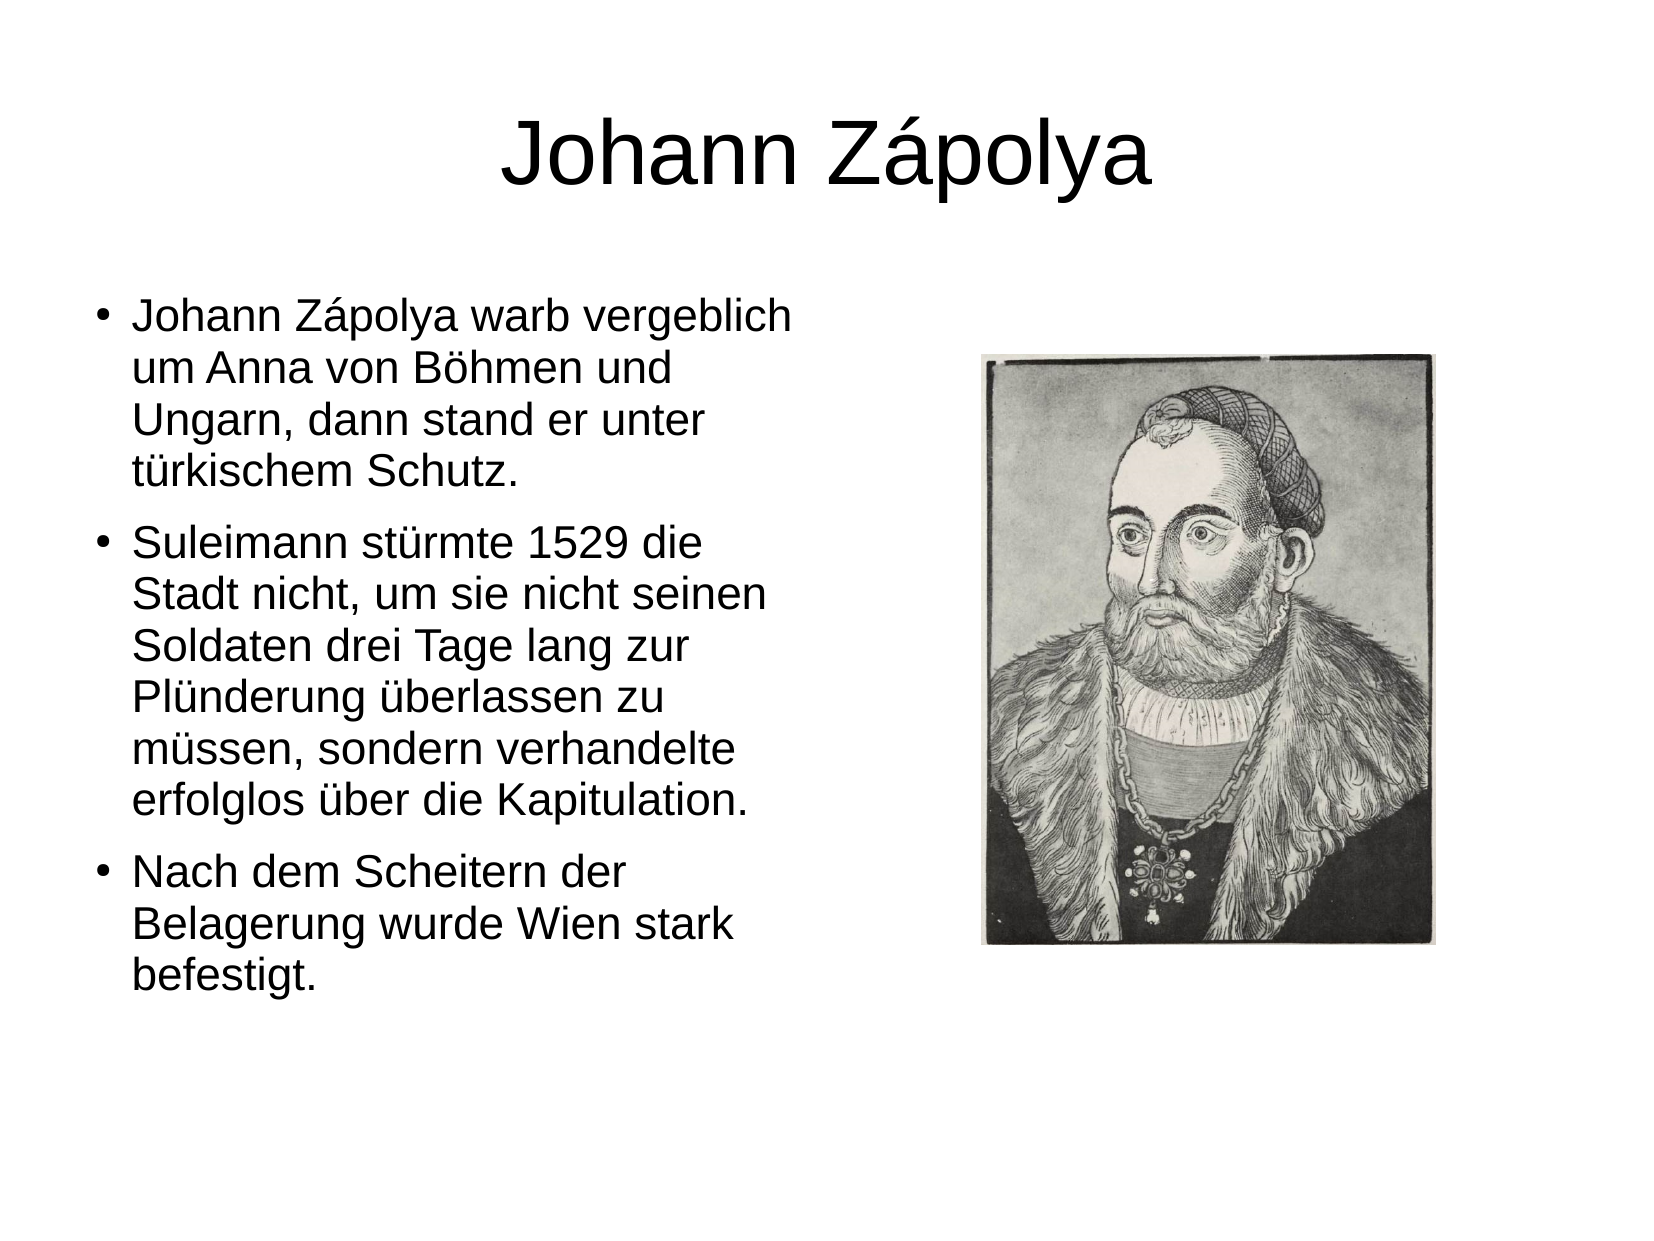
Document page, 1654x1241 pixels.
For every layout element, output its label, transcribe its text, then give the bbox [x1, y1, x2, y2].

list Johann Zápolya warb vergeblich um Anna von Böhmen und Ungarn, dann stand er unter türkischem Schutz. Suleimann stürmte 1529 die Stadt nicht, um sie nicht seinen Soldaten drei Tage lang zur Plünderung überlassen zu müssen, sondern verhandelte erfolglos über die Kapitulation. Nach dem Scheitern der Belagerung wurde Wien stark befestigt. [82, 290, 809, 1010]
picture [981, 354, 1436, 945]
title Johann Zápolya [82, 49, 1571, 257]
